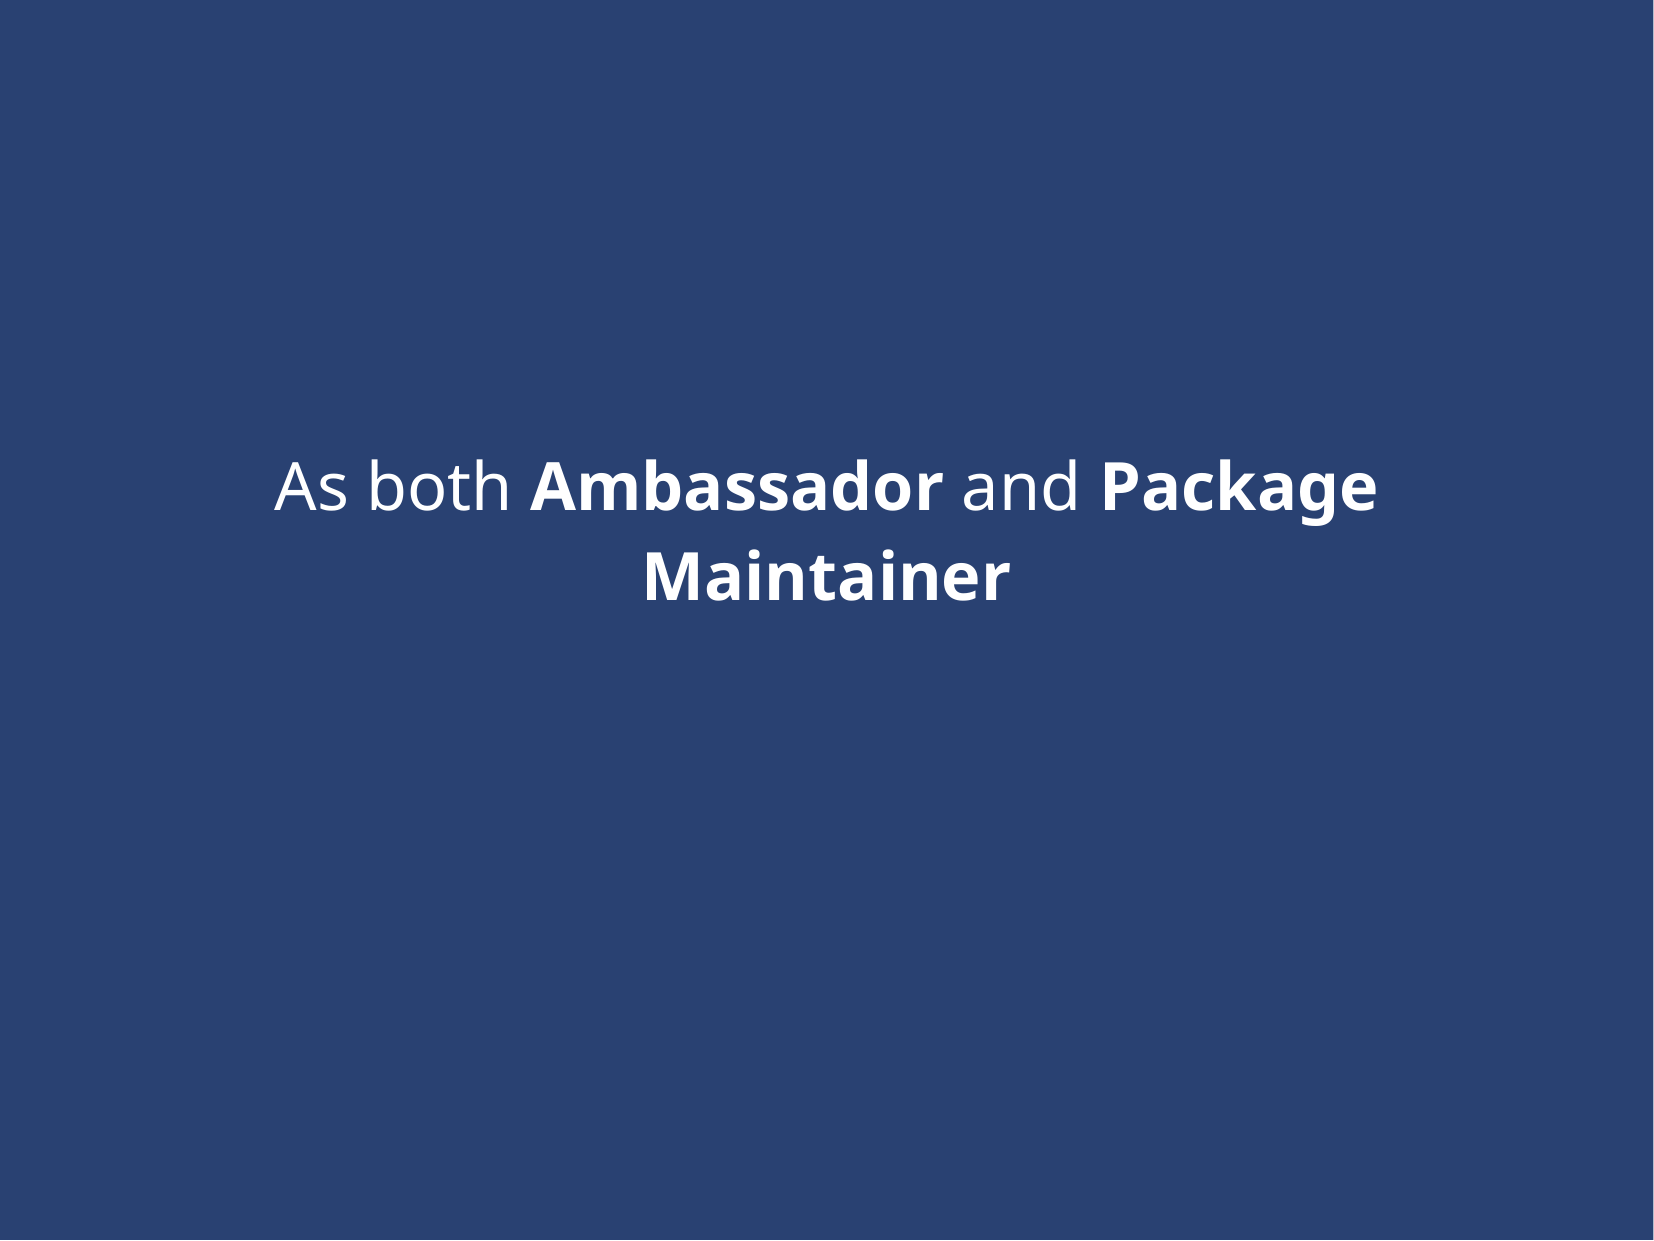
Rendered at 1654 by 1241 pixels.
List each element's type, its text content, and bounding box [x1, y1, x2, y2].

subtitle As both Ambassador and Package Maintainer [82, 49, 1571, 1109]
